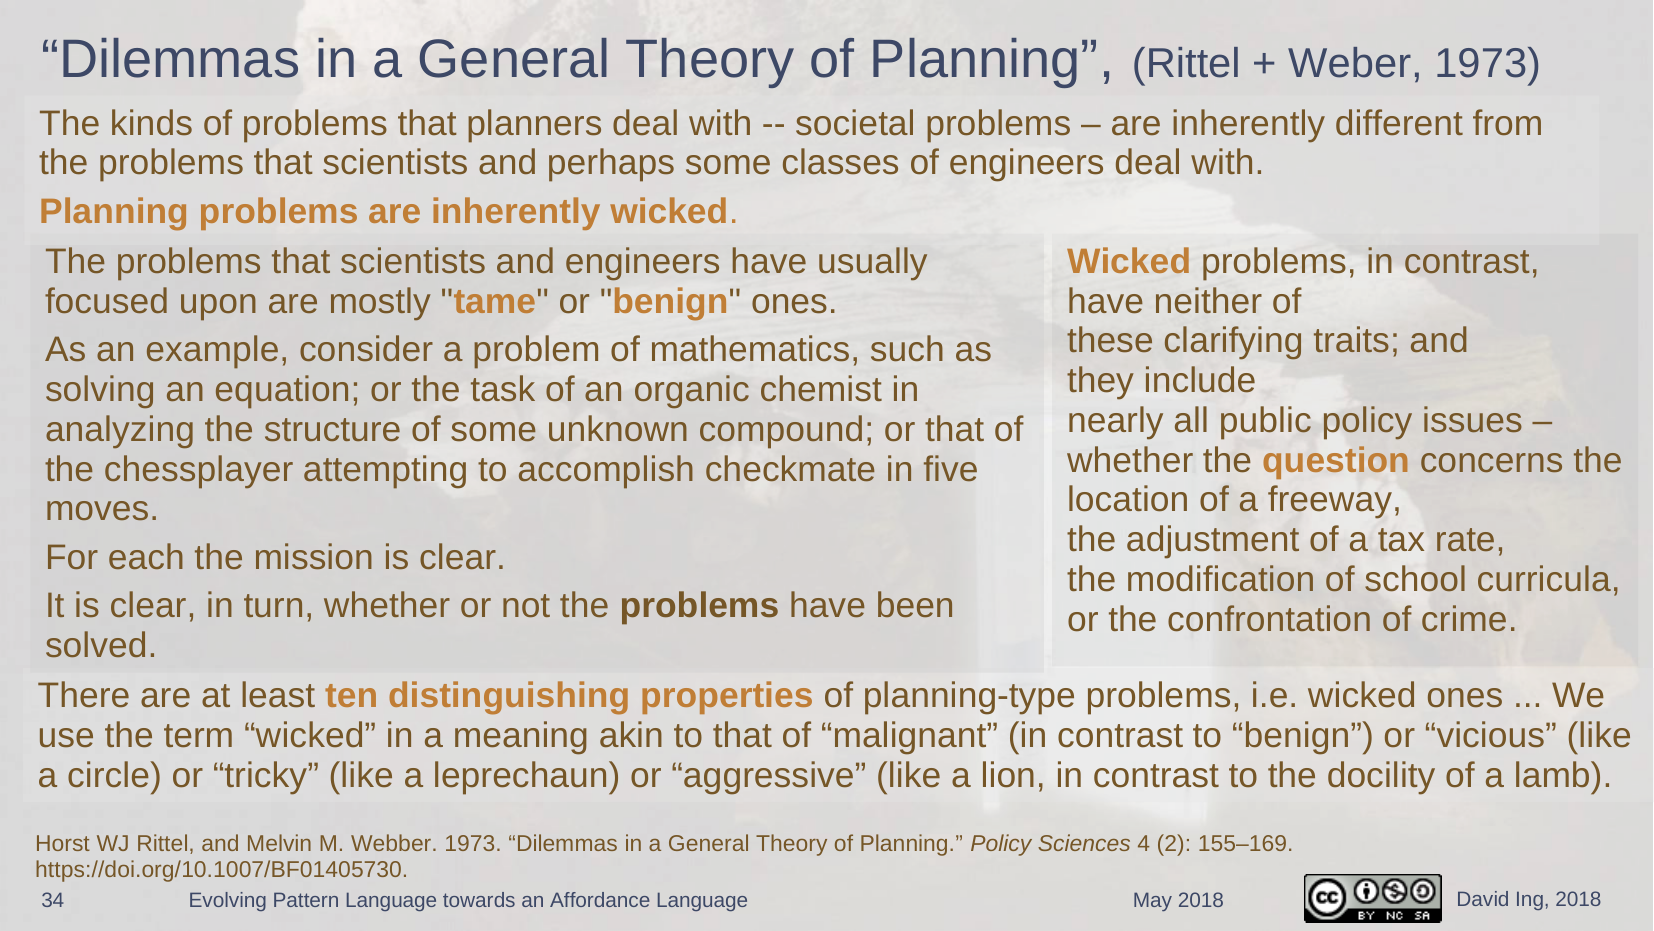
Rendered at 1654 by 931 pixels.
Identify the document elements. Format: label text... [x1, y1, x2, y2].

text_box The kinds of problems that planners deal with -- societal problems – are inherently different from the problems that scientists and perhaps some classes of engineers deal with. Planning problems are inherently wicked. [24, 95, 1600, 245]
text_box There are at least ten distinguishing properties of planning-type problems, i.e. wicked ones ... We use the term “wicked” in a meaning akin to that of “malignant” (in contrast to “benign”) or “vicious” (like a circle) or “tricky” (like a leprechaun) or “aggressive” (like a lion, in contrast to the docility of a lamb). [23, 668, 1654, 803]
text_box Wicked problems, in contrast, have neither of these clarifying traits; and they include nearly all public policy issues – whether the question concerns the location of a freeway, the adjustment of a tax rate, the modification of school curricula, or the confrontation of crime. [1052, 233, 1639, 667]
text_box The problems that scientists and engineers have usually focused upon are mostly "tame" or "benign" ones. As an example, consider a problem of mathematics, such as solving an equation; or the task of an organic chemist in analyzing the structure of some unknown compound; or that of the chessplayer attempting to accomplish checkmate in five moves. For each the mission is clear. It is clear, in turn, whether or not the problems have been solved. [30, 245, 1044, 673]
text_box 1967 Pattern Manual [0, 0, 1653, 931]
picture [1304, 890, 1442, 923]
title “Dilemmas in a General Theory of Planning”, (Rittel + Weber, 1973) [41, 30, 1613, 126]
text_box Horst WJ Rittel, and Melvin M. Webber. 1973. “Dilemmas in a General Theory of Planning.” Policy Sciences 4 (2): 155–169. https://doi.org/10.1007/BF01405730. [20, 823, 1552, 890]
